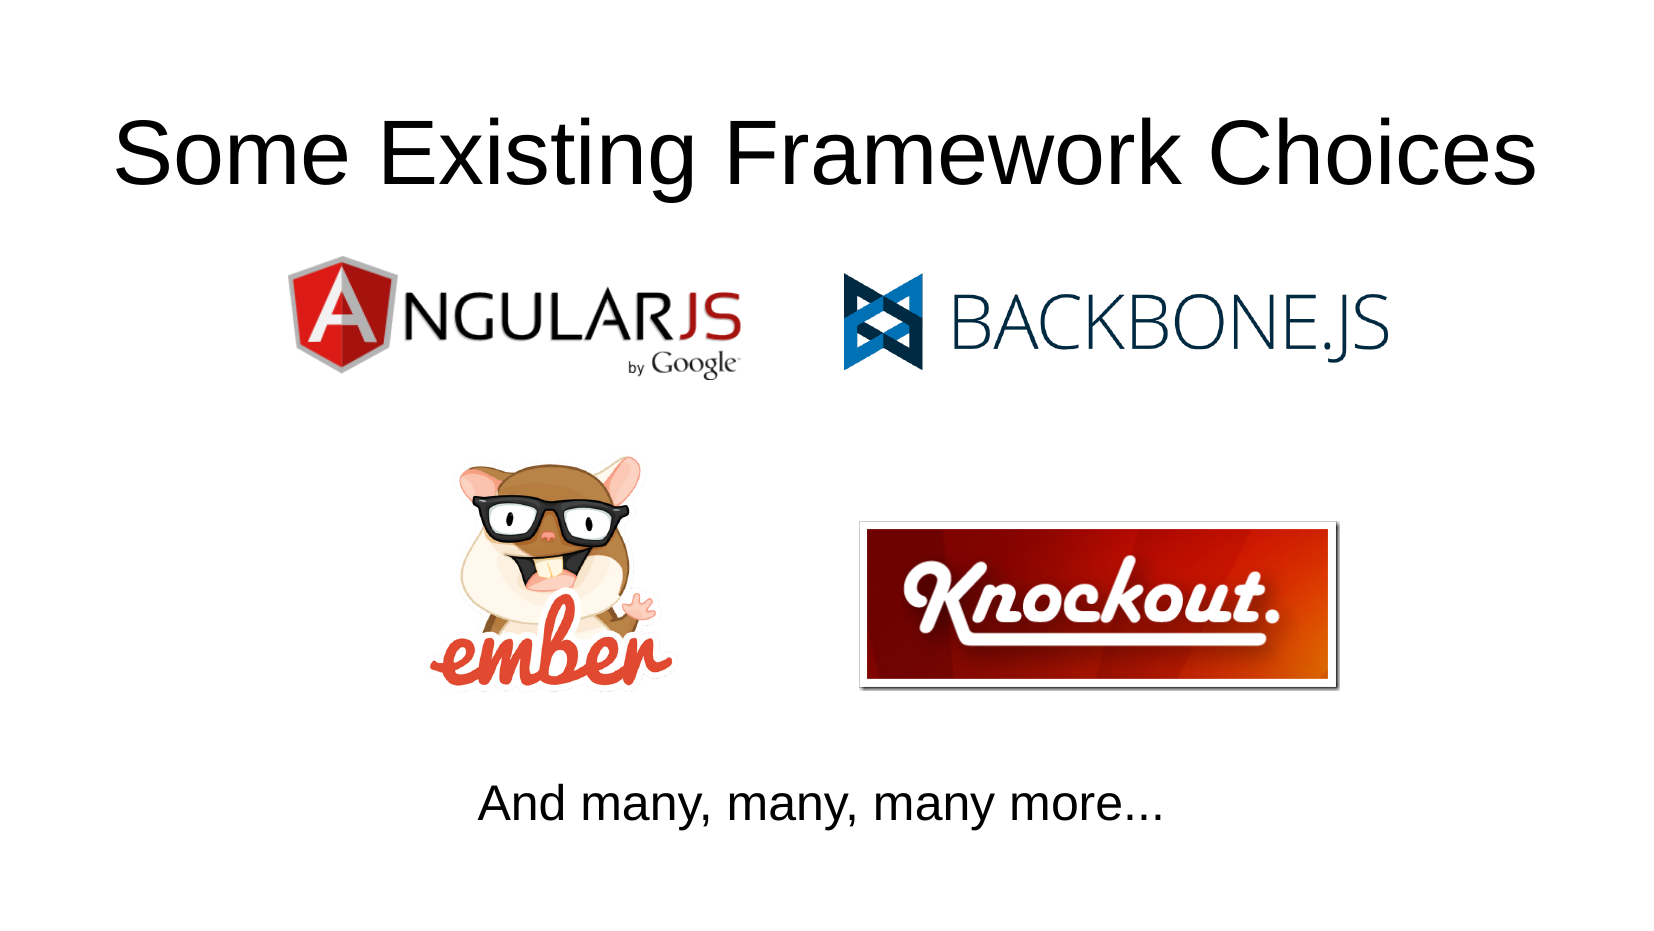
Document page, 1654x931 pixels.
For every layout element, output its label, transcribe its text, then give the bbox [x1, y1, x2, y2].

picture [844, 273, 1388, 370]
list And many, many, many more... [477, 775, 1334, 886]
picture [402, 428, 697, 722]
picture [859, 521, 1340, 691]
picture [288, 256, 742, 385]
title Some Existing Framework Choices [82, 49, 1571, 257]
